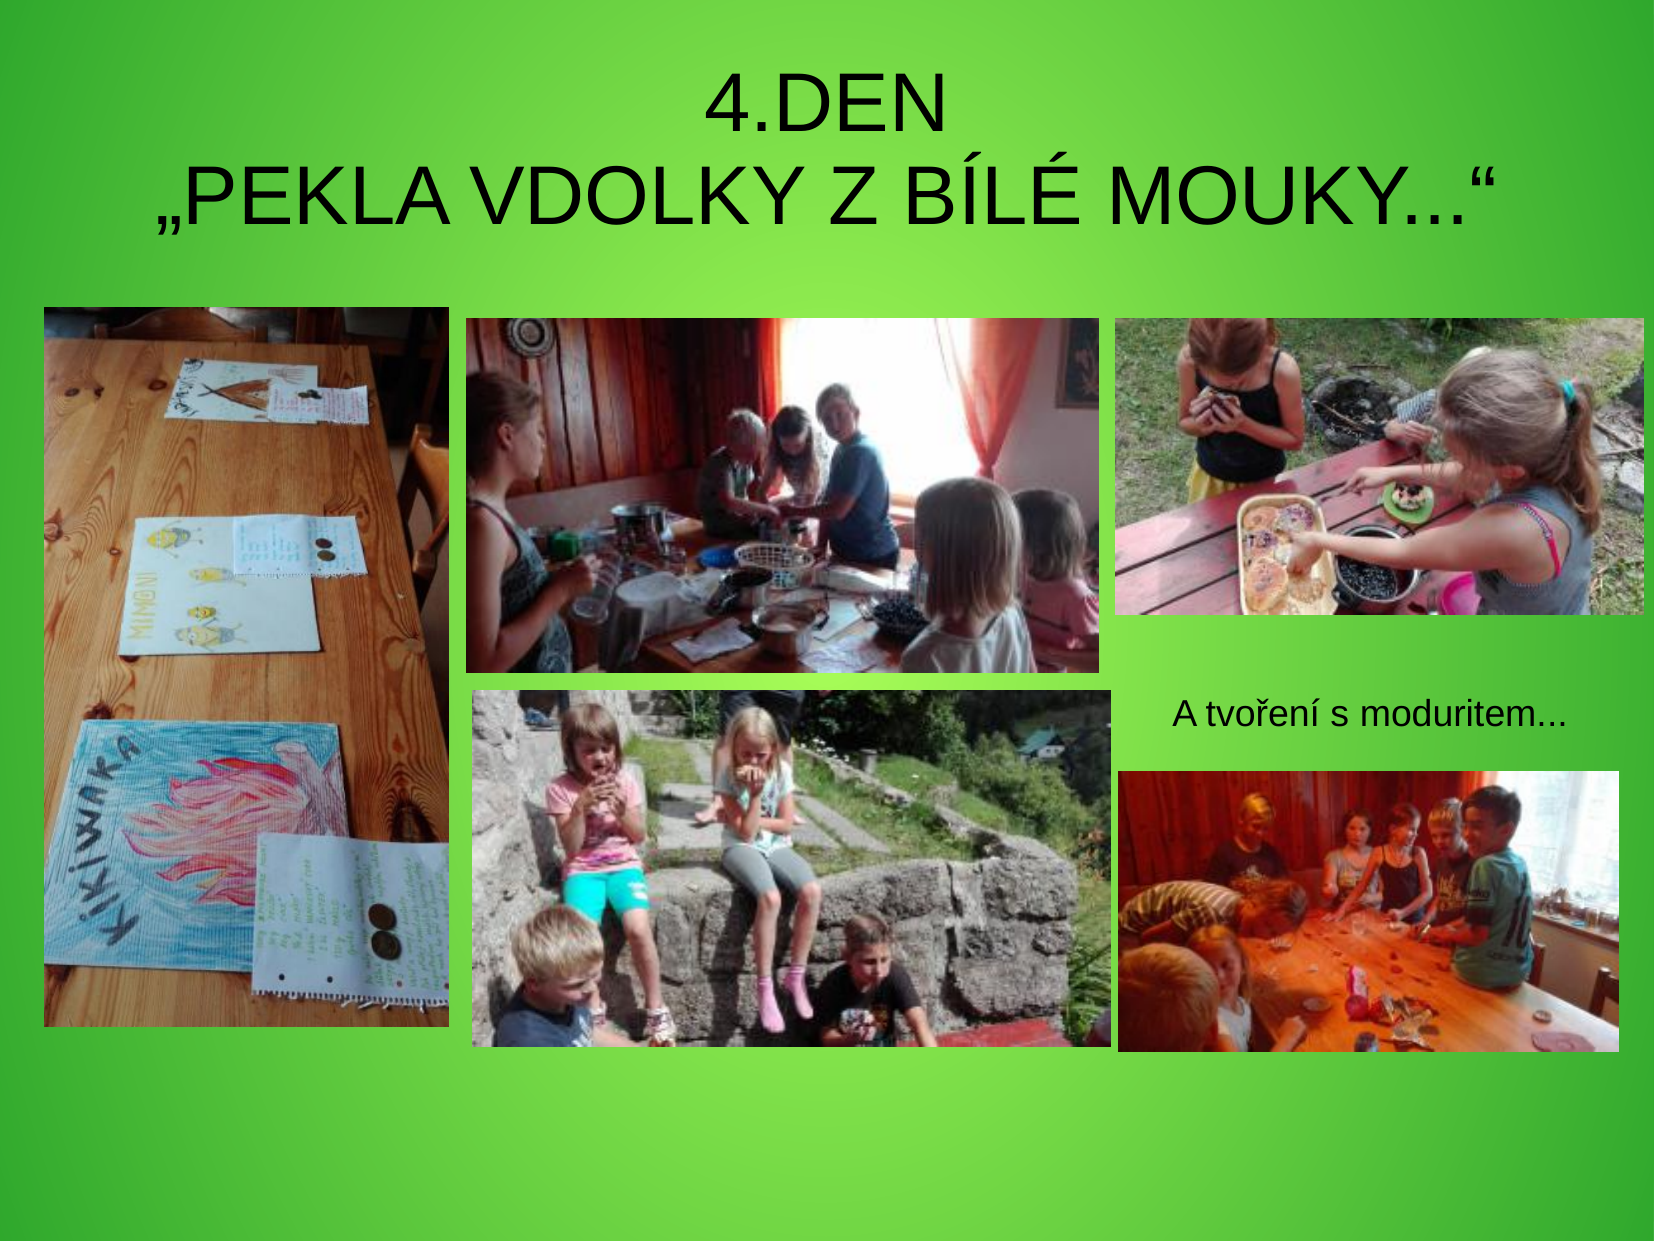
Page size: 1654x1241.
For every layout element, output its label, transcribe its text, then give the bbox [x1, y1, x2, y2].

picture [466, 318, 1099, 673]
picture [472, 690, 1111, 1047]
picture [1118, 771, 1619, 1052]
picture [1115, 318, 1644, 615]
title 4.DEN „PEKLA VDOLKY Z BÍLÉ MOUKY...“ [82, 47, 1571, 252]
text_box A tvoření s moduritem... [1157, 685, 1654, 742]
picture [44, 307, 449, 1027]
